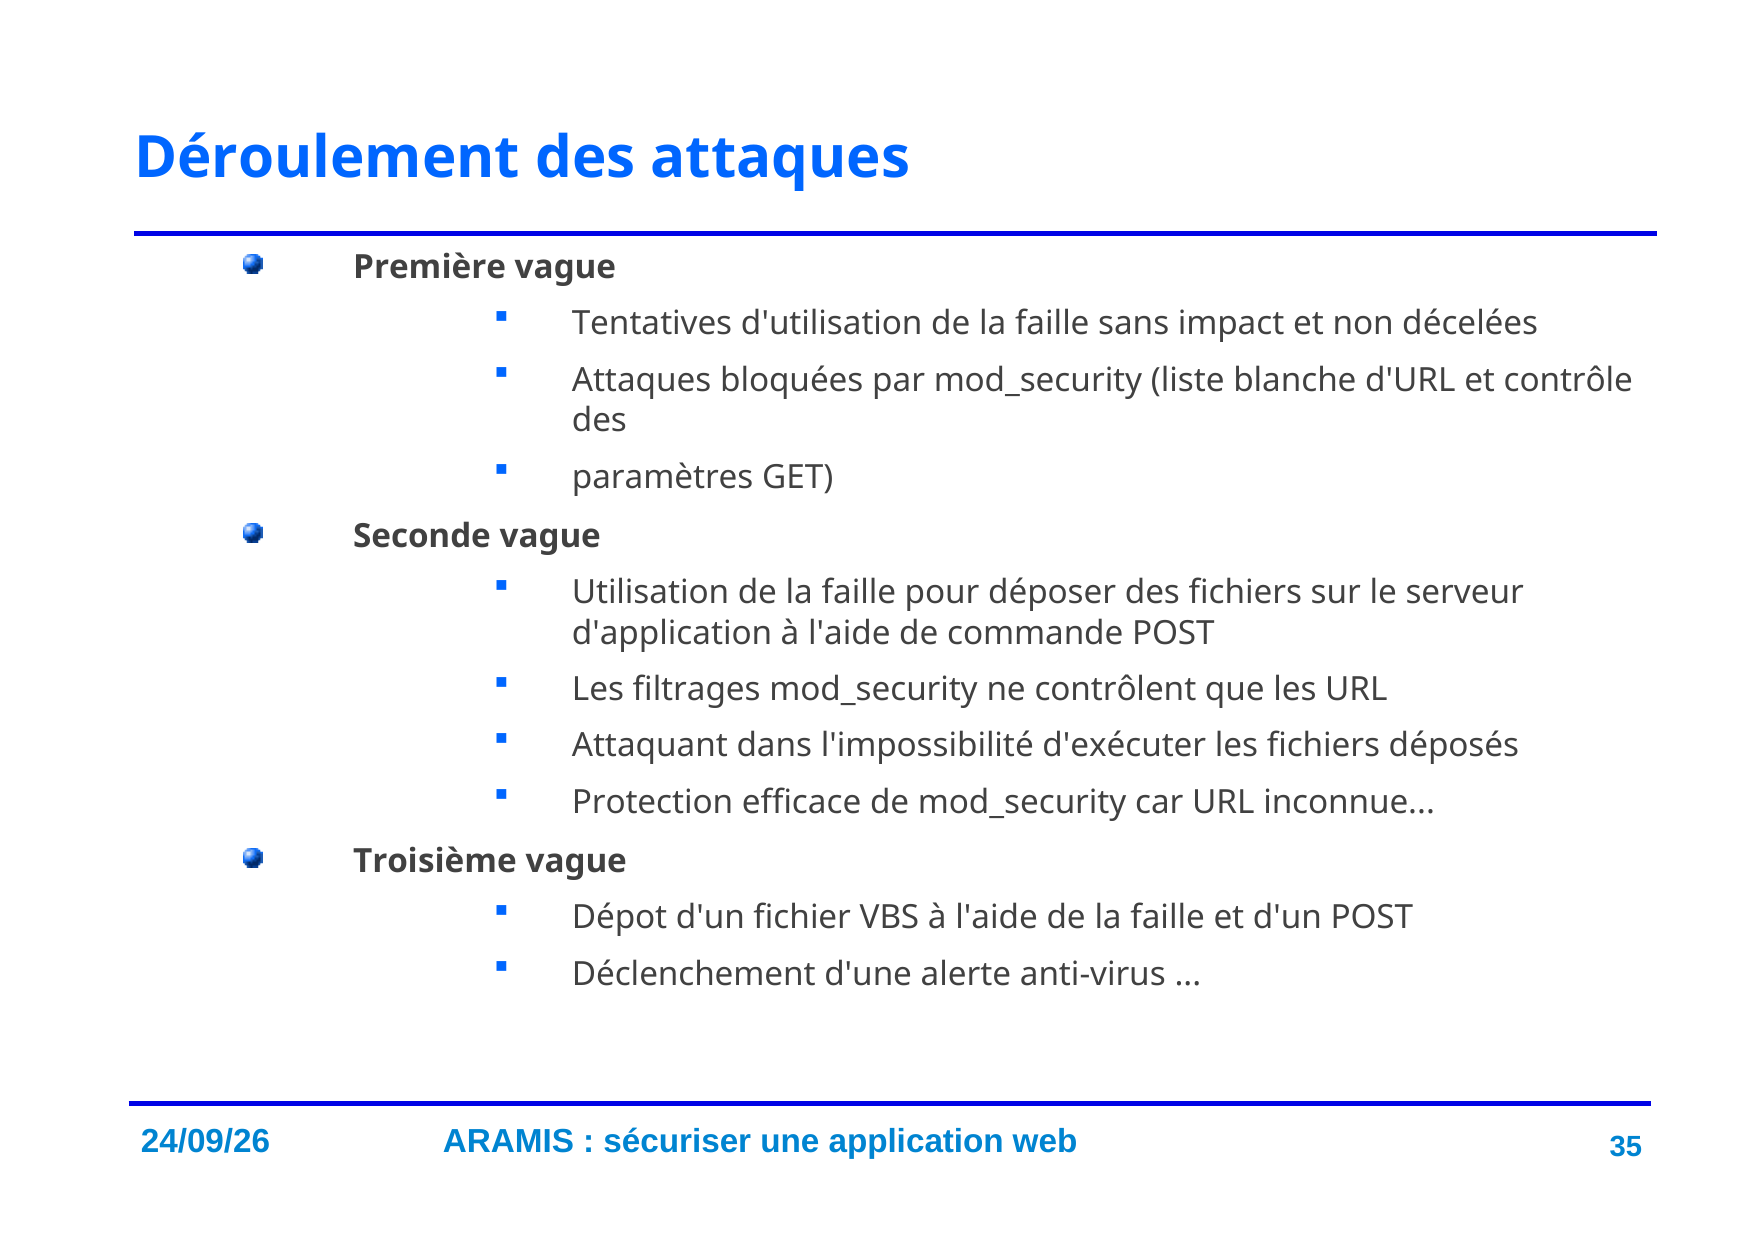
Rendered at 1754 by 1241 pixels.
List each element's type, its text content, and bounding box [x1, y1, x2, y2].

list Première vague Tentatives d'utilisation de la faille sans impact et non décelées Attaques bloquées par mod_security (liste blanche d'URL et contrôle des paramètres GET) Seconde vague Utilisation de la faille pour déposer des fichiers sur le serveur d'application à l'aide de commande POST Les filtrages mod_security ne contrôlent que les URL Attaquant dans l'impossibilité d'exécuter les fichiers déposés Protection efficace de mod_security car URL inconnue... Troisième vague Dépot d'un fichier VBS à l'aide de la faille et d'un POST Déclenchement d'une alerte anti-virus ... [134, 245, 1657, 1031]
title Déroulement des attaques [134, 96, 1456, 222]
